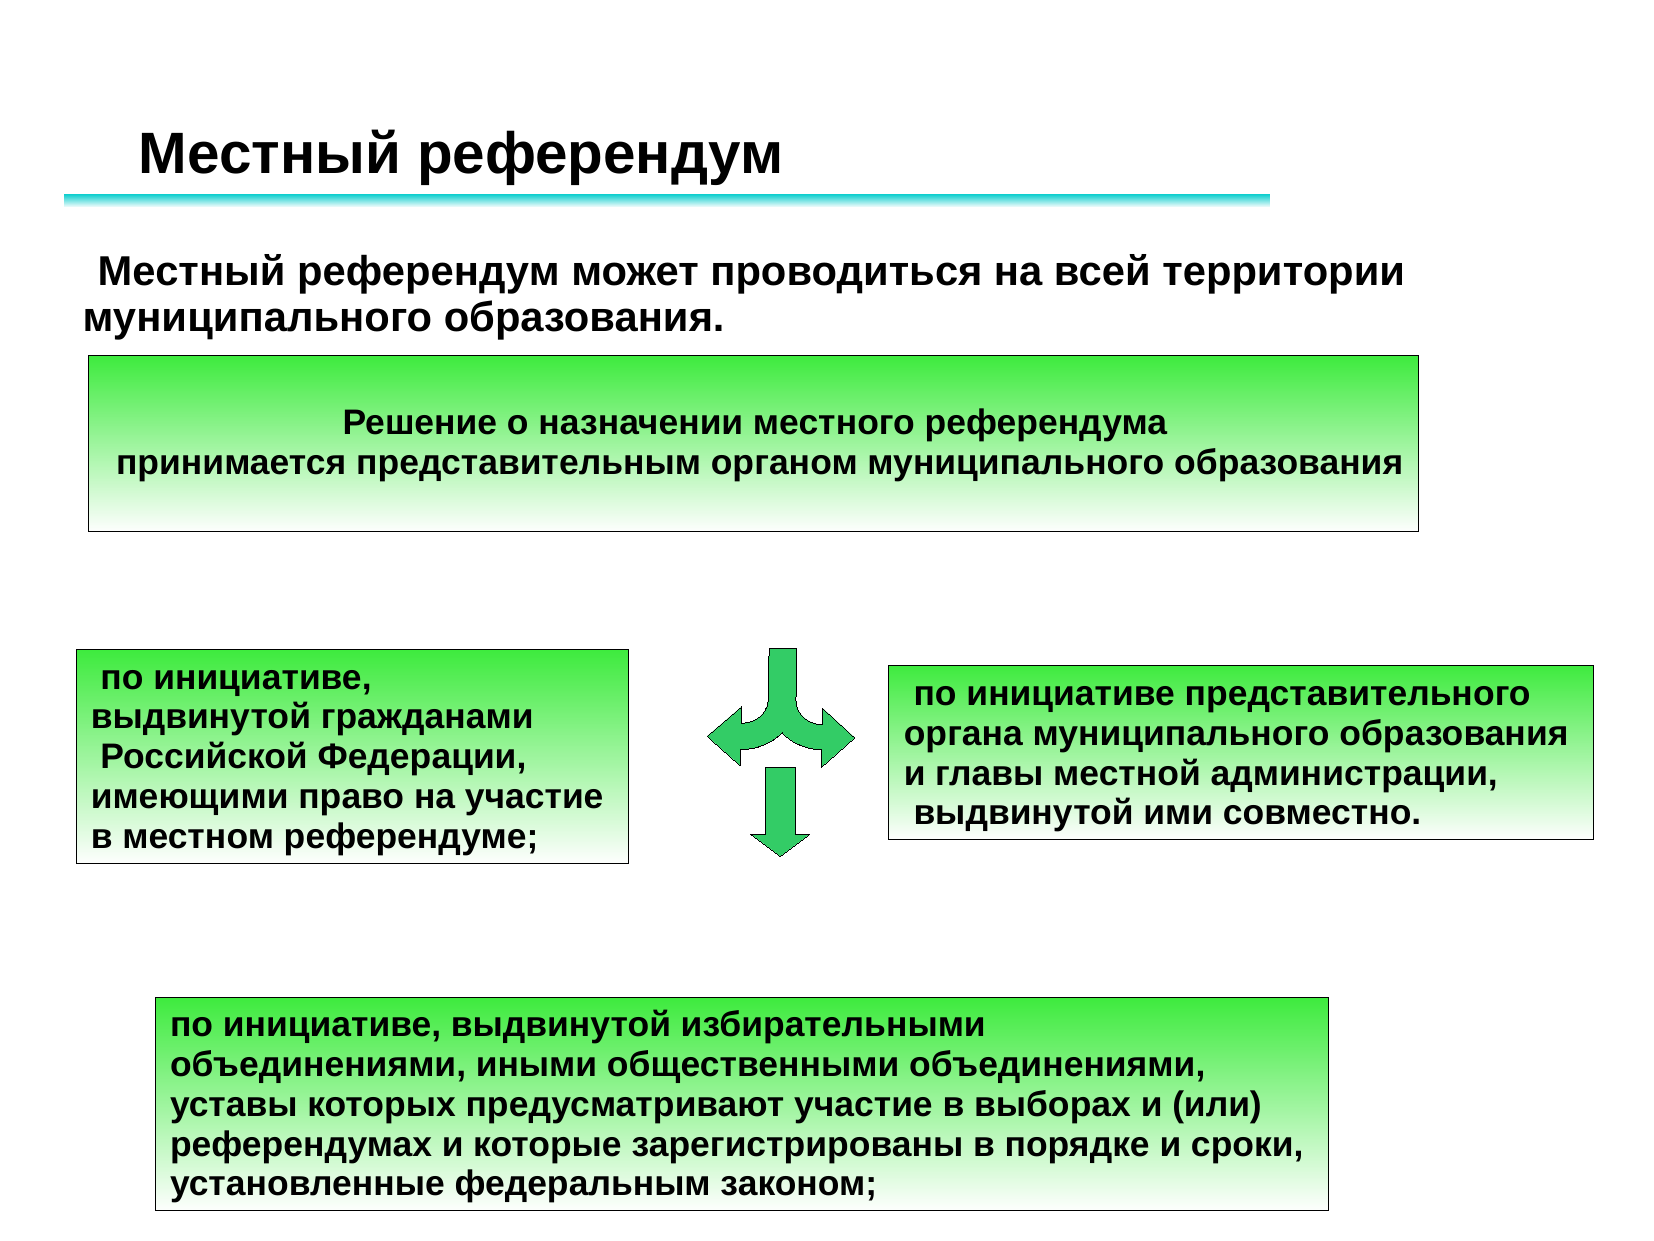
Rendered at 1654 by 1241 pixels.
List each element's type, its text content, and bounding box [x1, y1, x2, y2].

text_box по инициативе представительного органа муниципального образования и главы местной администрации, выдвинутой ими совместно. [888, 665, 1594, 840]
text_box по инициативе, выдвинутой избирательными объединениями, иными общественными объединениями, уставы которых предусматривают участие в выборах и (или) референдумах и которые зарегистрированы в порядке и сроки, установленные федеральным законом; [155, 997, 1329, 1211]
text_box [707, 648, 855, 768]
text_box Решение о назначении местного референдума принимается представительным органом муниципального образования [88, 382, 1419, 532]
text_box [64, 194, 1270, 207]
text_box по инициативе, выдвинутой гражданами Российской Федерации, имеющими право на участие в местном референдуме; [76, 649, 629, 864]
text_box [750, 767, 810, 857]
subtitle Местный референдум может проводиться на всей территории муниципального образования. [82, 206, 1506, 382]
title Местный референдум [82, 49, 1571, 257]
